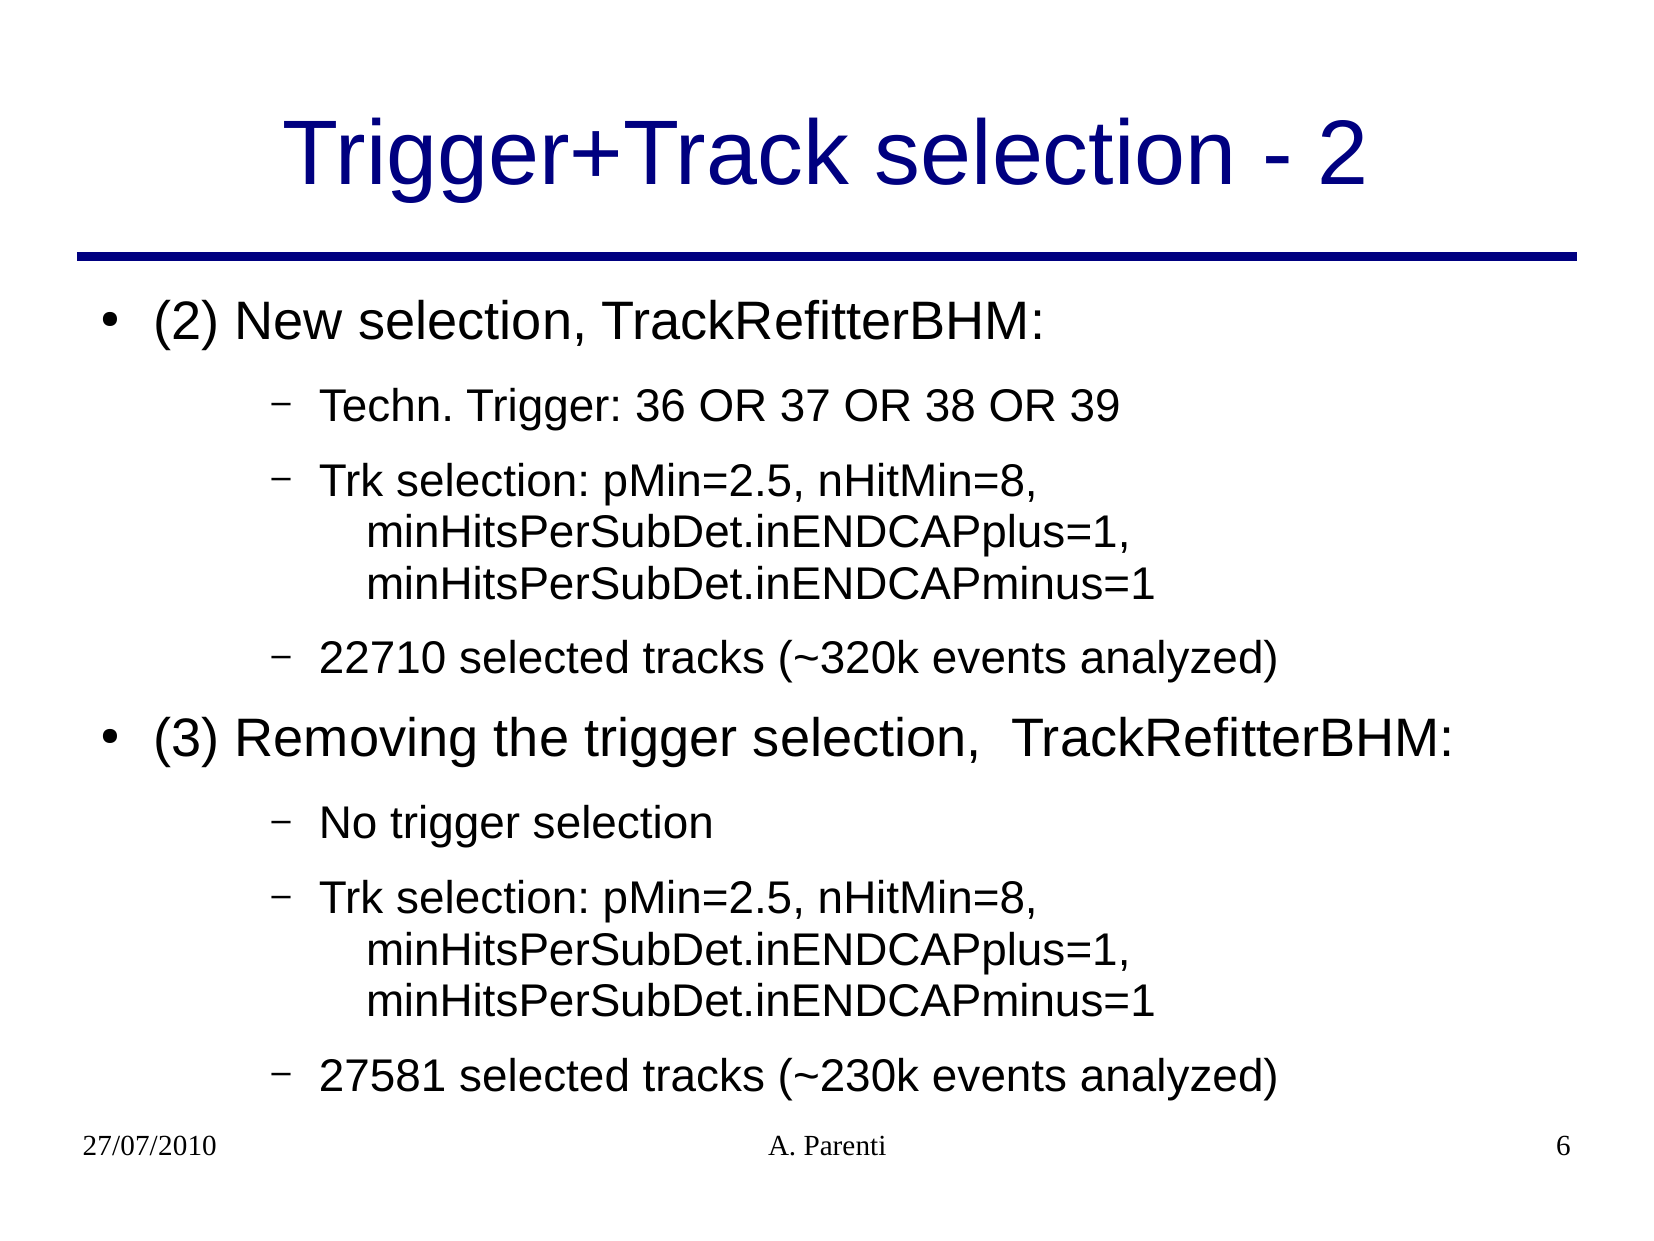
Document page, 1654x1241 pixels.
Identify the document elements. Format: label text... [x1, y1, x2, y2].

list (2) New selection, TrackRefitterBHM: Techn. Trigger: 36 OR 37 OR 38 OR 39 Trk selection: pMin=2.5, nHitMin=8, minHitsPerSubDet.inENDCAPplus=1, minHitsPerSubDet.inENDCAPminus=1 22710 selected tracks (~320k events analyzed) (3) Removing the trigger selection, TrackRefitterBHM: No trigger selection Trk selection: pMin=2.5, nHitMin=8, minHitsPerSubDet.inENDCAPplus=1, minHitsPerSubDet.inENDCAPminus=1 27581 selected tracks (~230k events analyzed) [82, 290, 1571, 1109]
title Trigger+Track selection - 2 [82, 49, 1571, 257]
